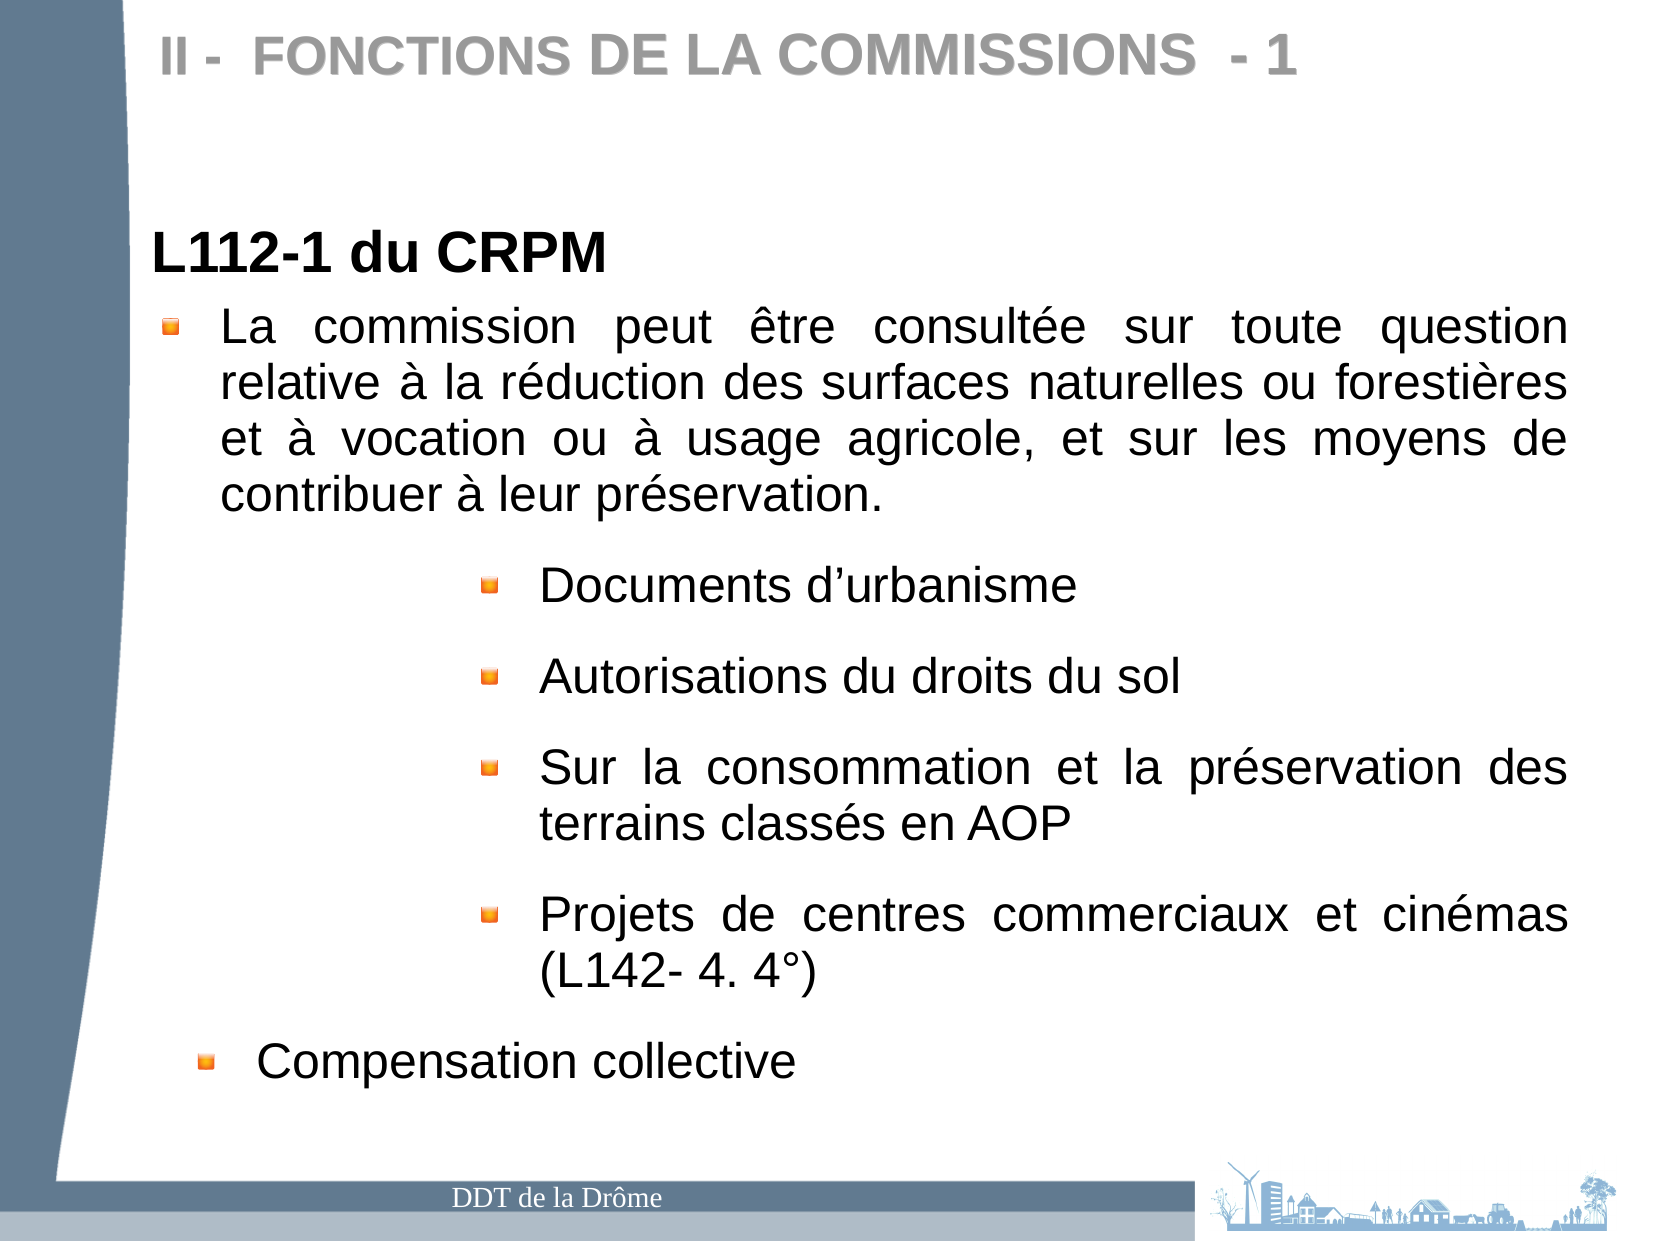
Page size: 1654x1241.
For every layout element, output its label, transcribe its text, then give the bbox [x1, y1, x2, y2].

title II - FONCTIONS DE LA COMMISSIONS - 1 [159, 19, 1597, 220]
text_box La commission peut être consultée sur toute question relative à la réduction des surfaces naturelles ou forestières et à vocation ou à usage agricole, et sur les moyens de contribuer à leur préservation. Documents d’urbanisme Autorisations du droits du sol Sur la consommation et la préservation des terrains classés en AOP Projets de centres commerciaux et cinémas (L142- 4. 4°) Compensation collective [146, 318, 1585, 1070]
text_box L112-1 du CRPM [151, 219, 638, 286]
